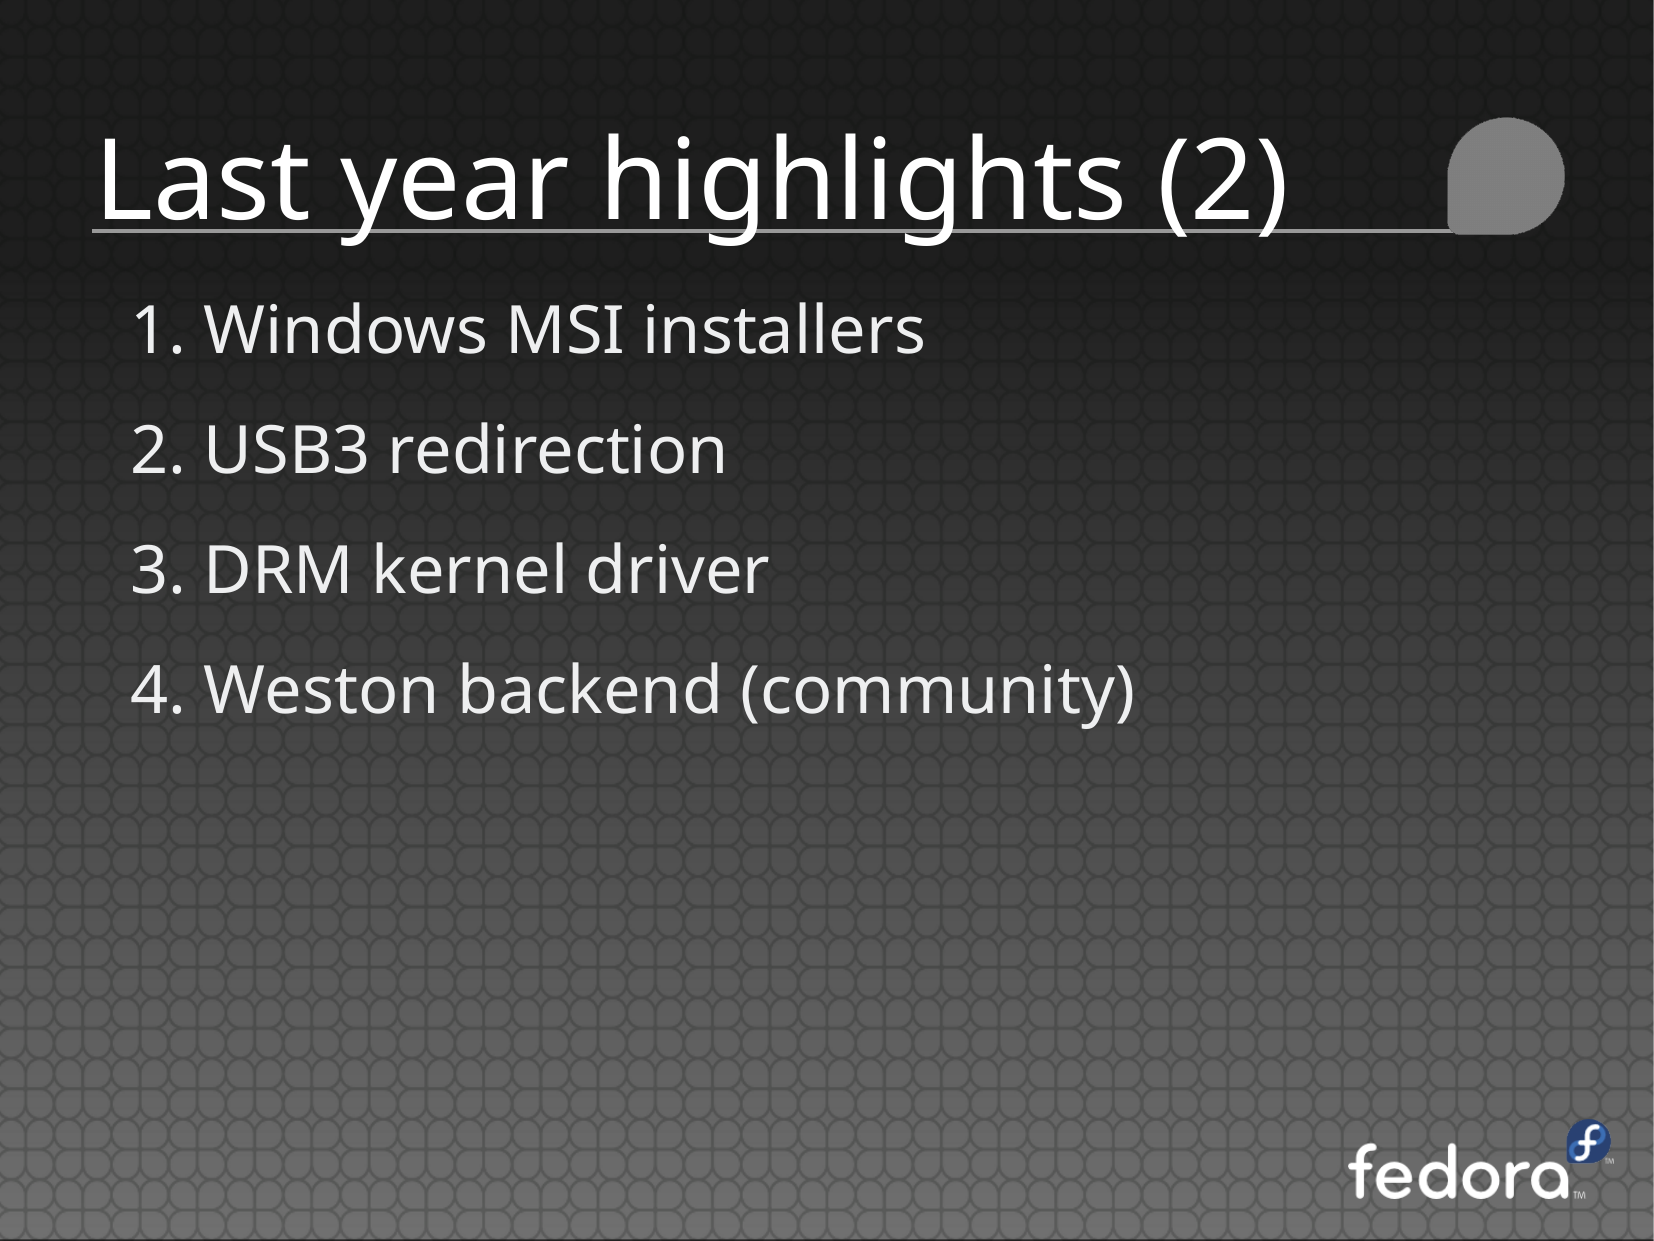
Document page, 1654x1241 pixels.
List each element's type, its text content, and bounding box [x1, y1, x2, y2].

picture [0, 0, 1654, 1241]
title Last year highlights (2) [94, 100, 1426, 251]
list Windows MSI installers USB3 redirection DRM kernel driver Weston backend (community) [112, 161, 1501, 1097]
